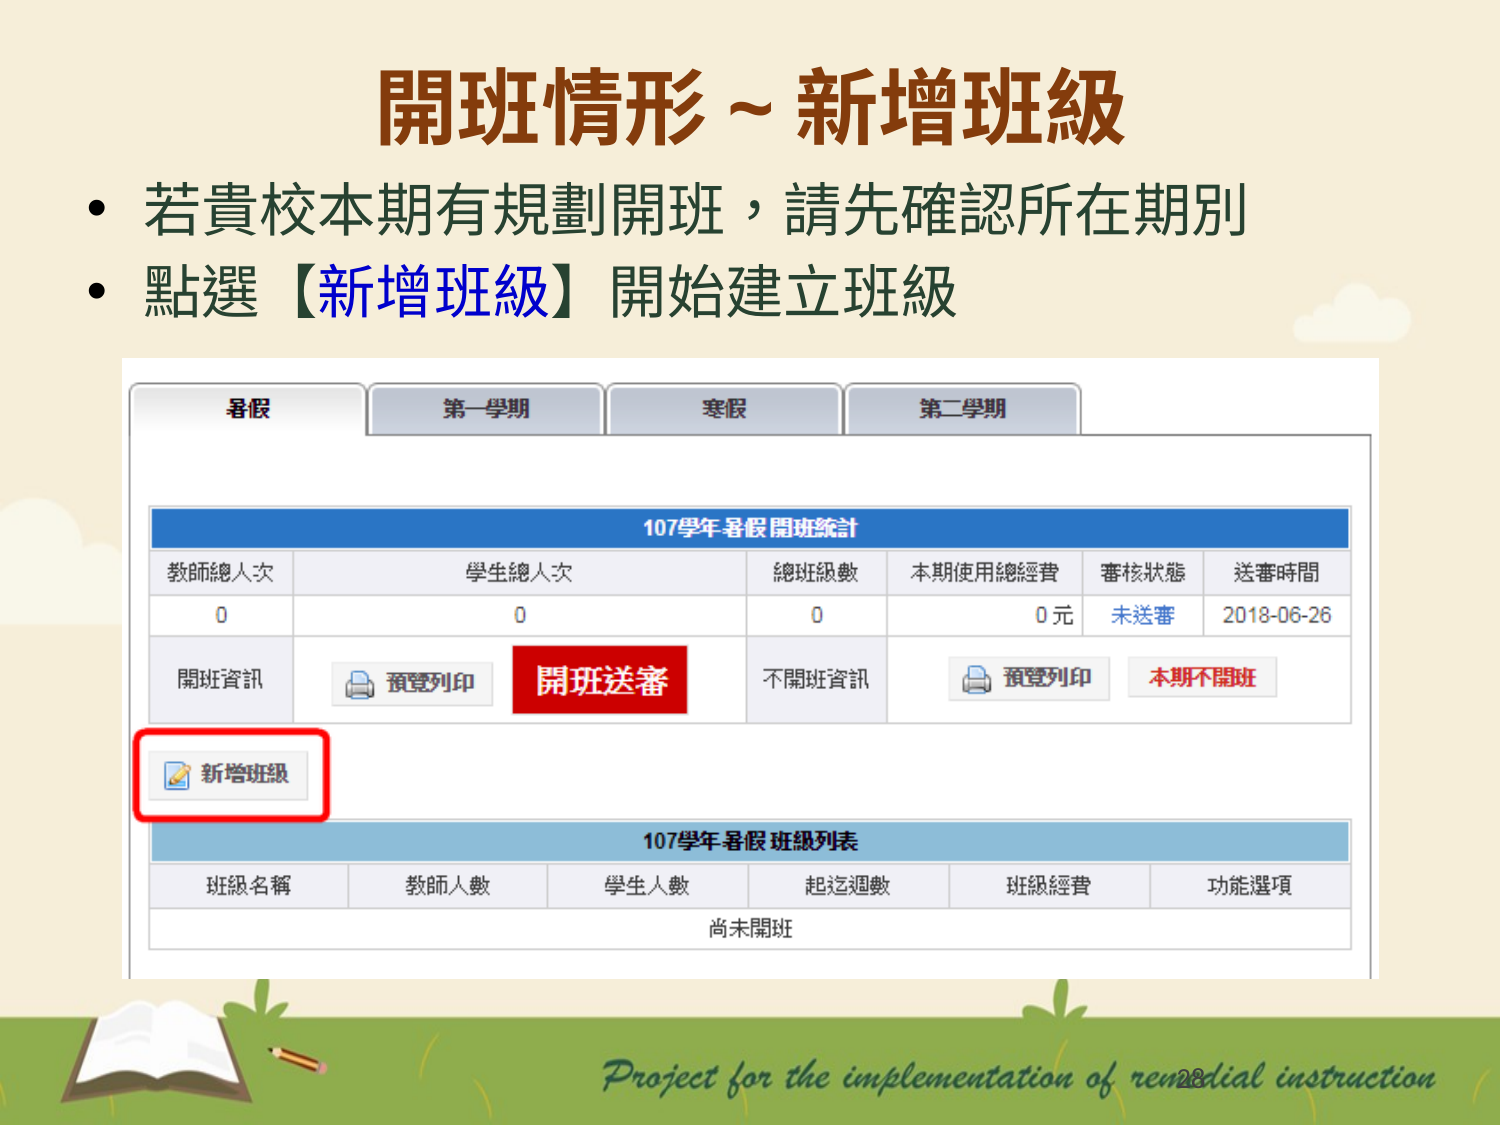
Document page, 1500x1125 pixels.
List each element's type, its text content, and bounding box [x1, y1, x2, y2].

text_box [1161, 1046, 1499, 1107]
text_box 若貴校本期有規劃開班，請先確認所在期別 點選【新增班級】開始建立班級 [72, 178, 1430, 333]
picture [122, 358, 1379, 979]
title 開班情形~新增班級 [13, 45, 1491, 178]
